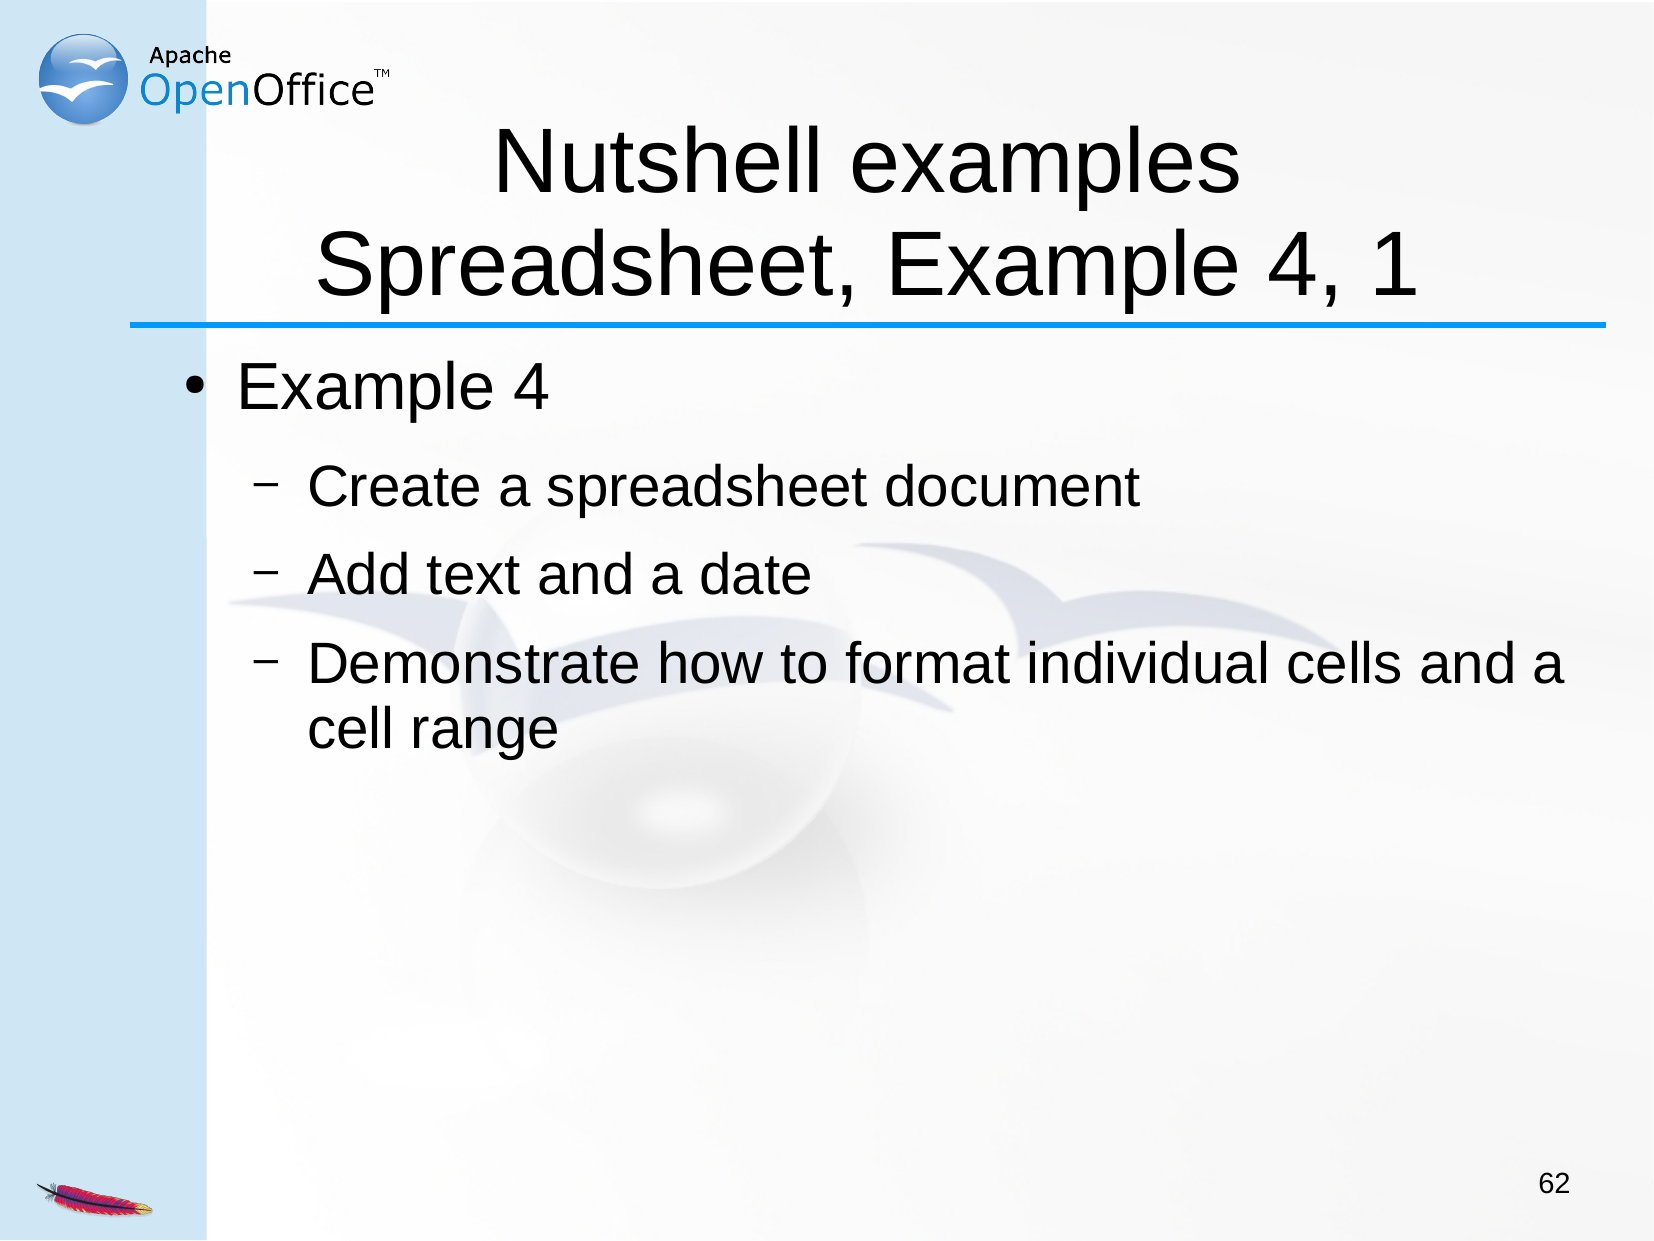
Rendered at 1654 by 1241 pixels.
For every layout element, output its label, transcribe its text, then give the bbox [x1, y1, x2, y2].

title Nutshell examples Spreadsheet, Example 4, 1 [165, 108, 1571, 316]
list Example 4 Create a spreadsheet document Add text and a date Demonstrate how to format individual cells and a cell range [165, 349, 1571, 1168]
picture [35, 1181, 154, 1219]
picture [35, 2, 1654, 1241]
